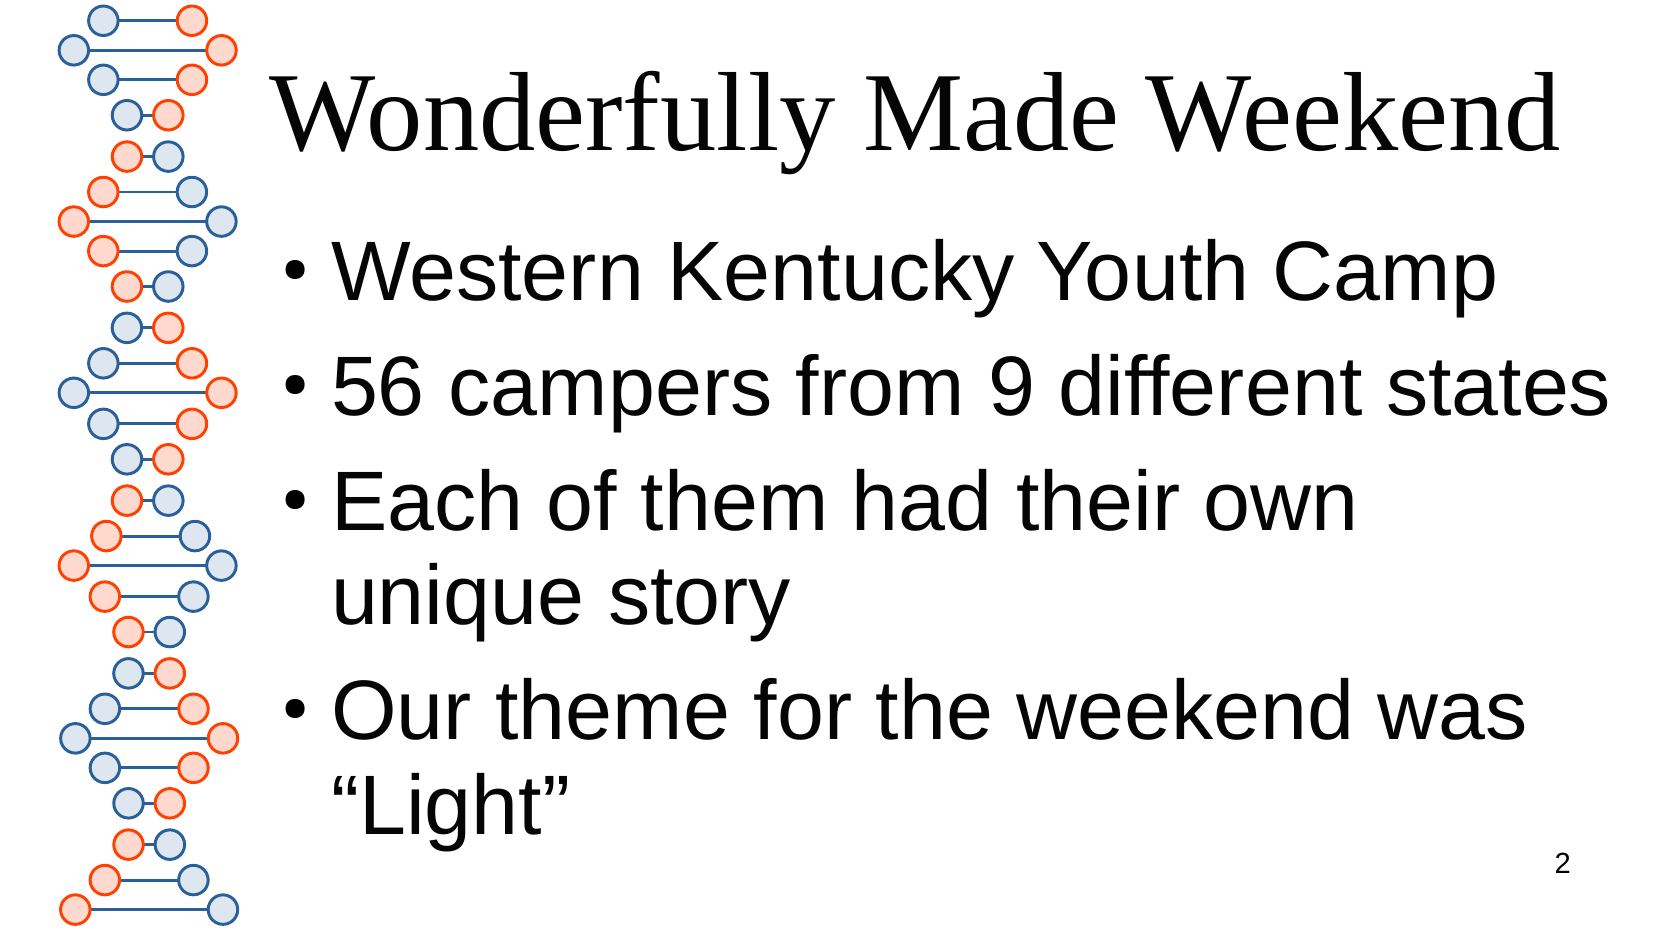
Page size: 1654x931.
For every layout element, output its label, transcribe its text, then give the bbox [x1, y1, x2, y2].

title Wonderfully Made Weekend [265, 35, 1595, 189]
list Western Kentucky Youth Camp 56 campers from 9 different states Each of them had their own unique story Our theme for the weekend was “Light” [265, 224, 1613, 901]
